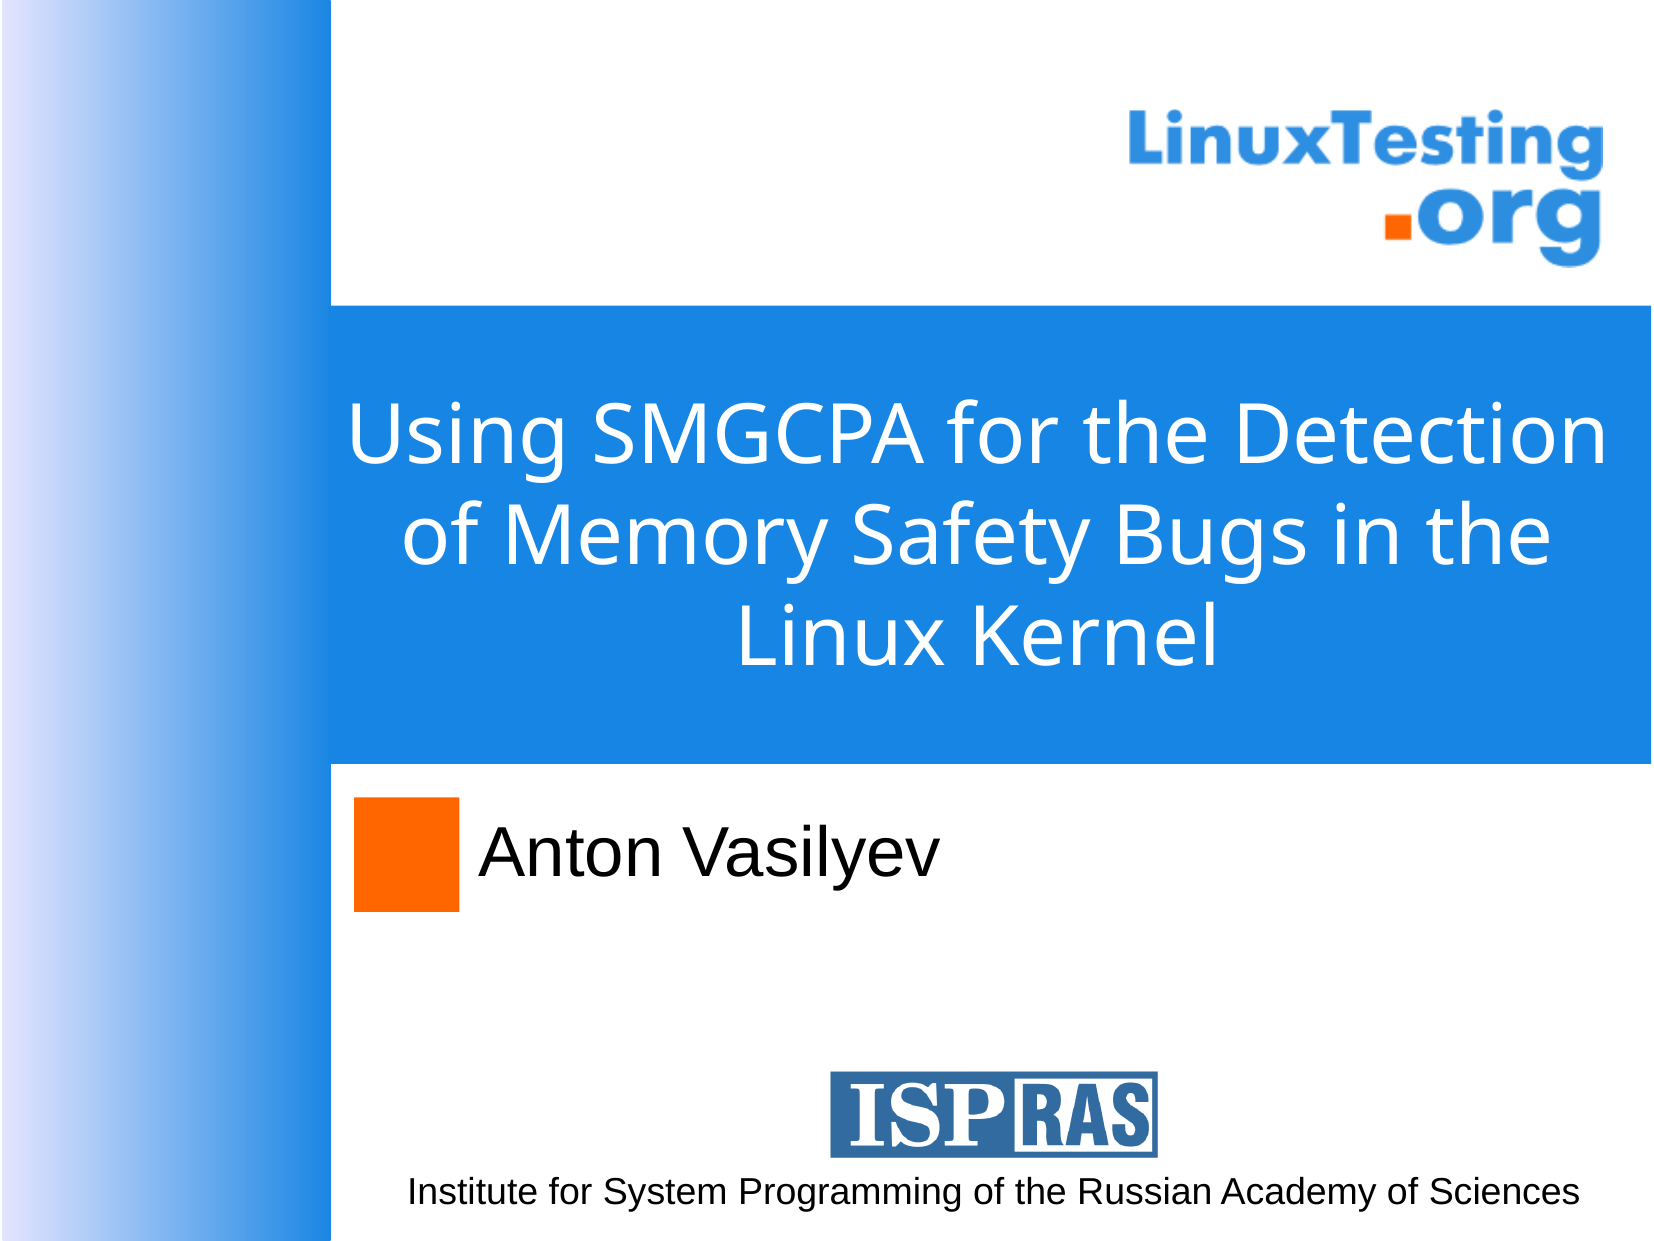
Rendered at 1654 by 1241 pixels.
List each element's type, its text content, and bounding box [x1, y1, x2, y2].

title Using SMGCPA for the Detection of Memory Safety Bugs in the Linux Kernel [330, 328, 1626, 732]
picture [1129, 109, 1603, 268]
subtitle Anton Vasilyev [478, 747, 1459, 958]
picture [830, 1071, 1158, 1158]
